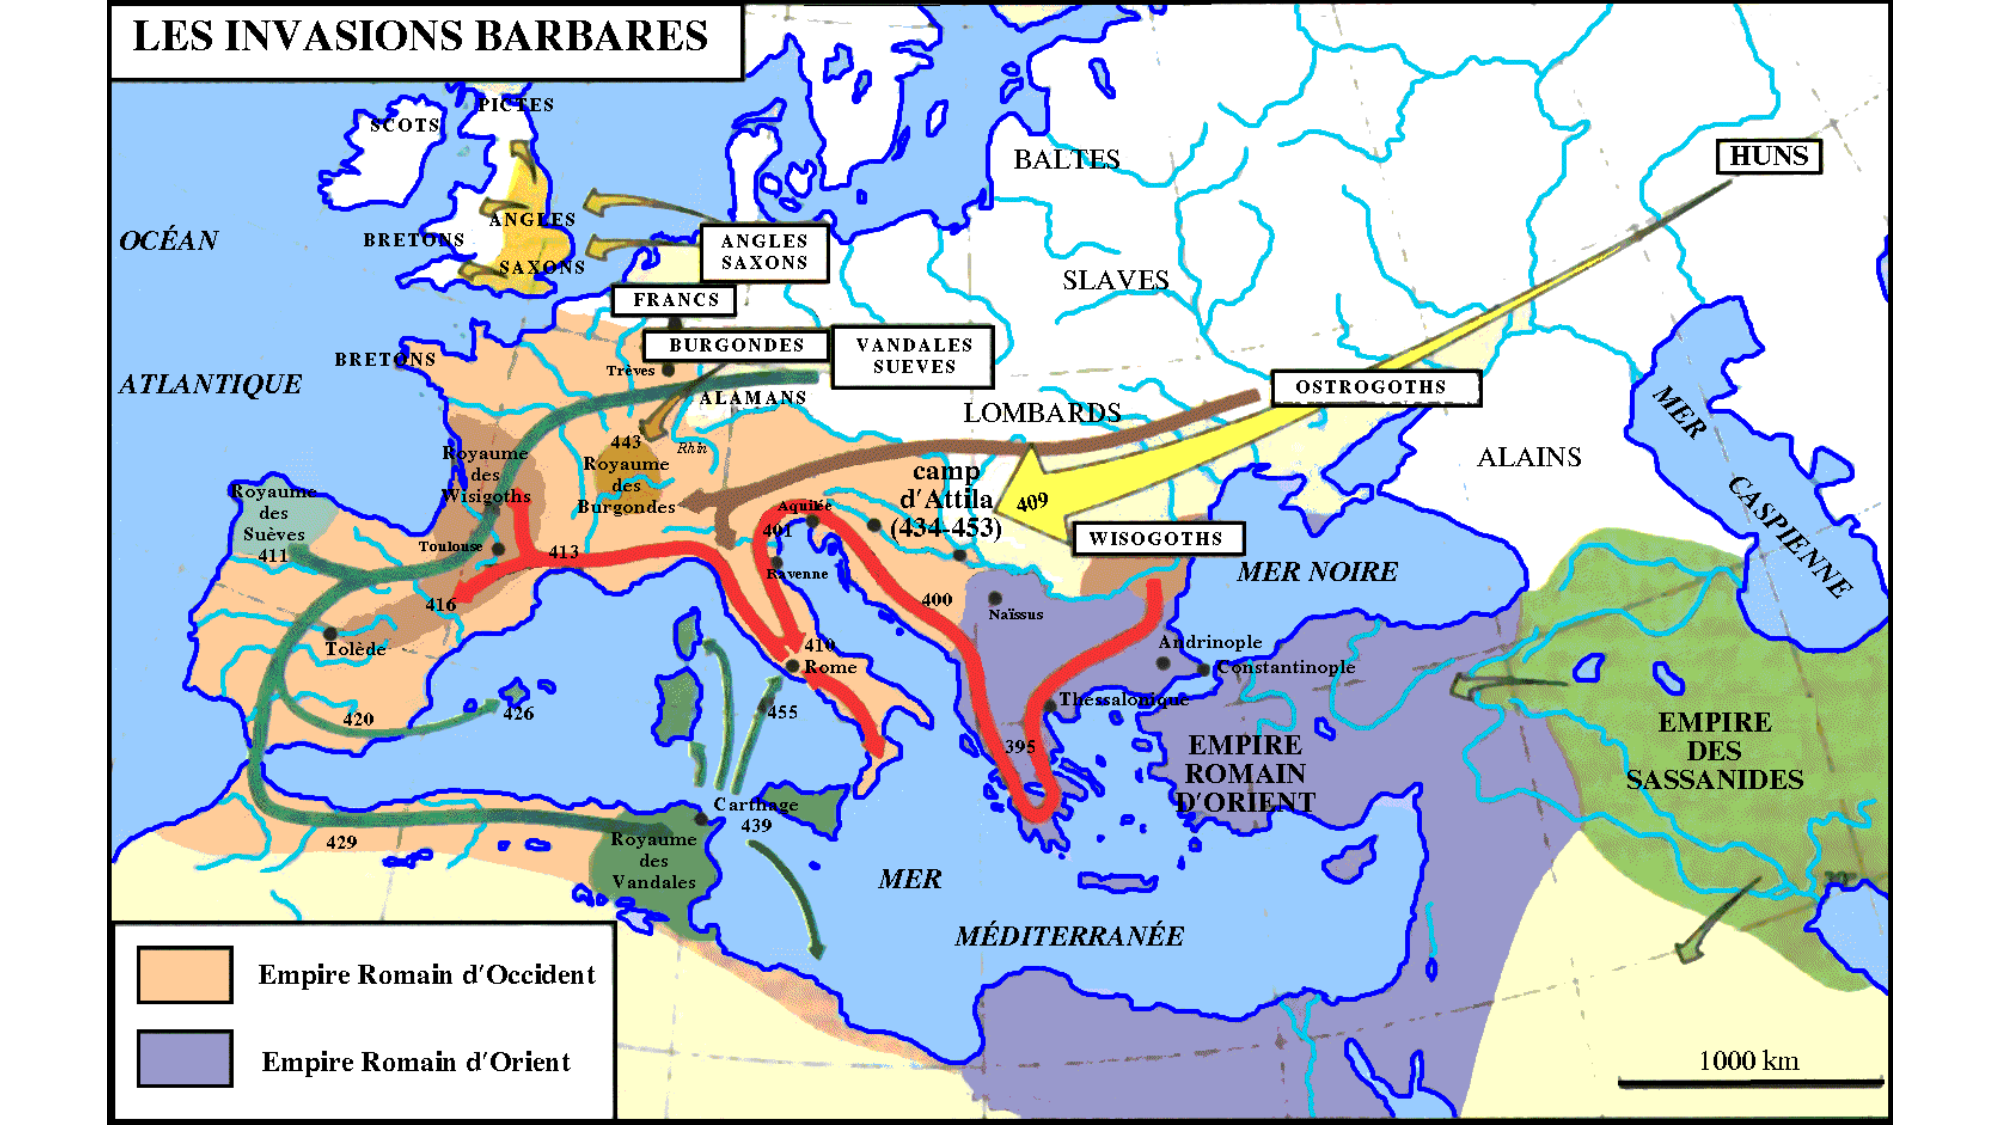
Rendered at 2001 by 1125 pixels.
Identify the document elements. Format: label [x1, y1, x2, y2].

picture [107, 0, 1893, 1125]
